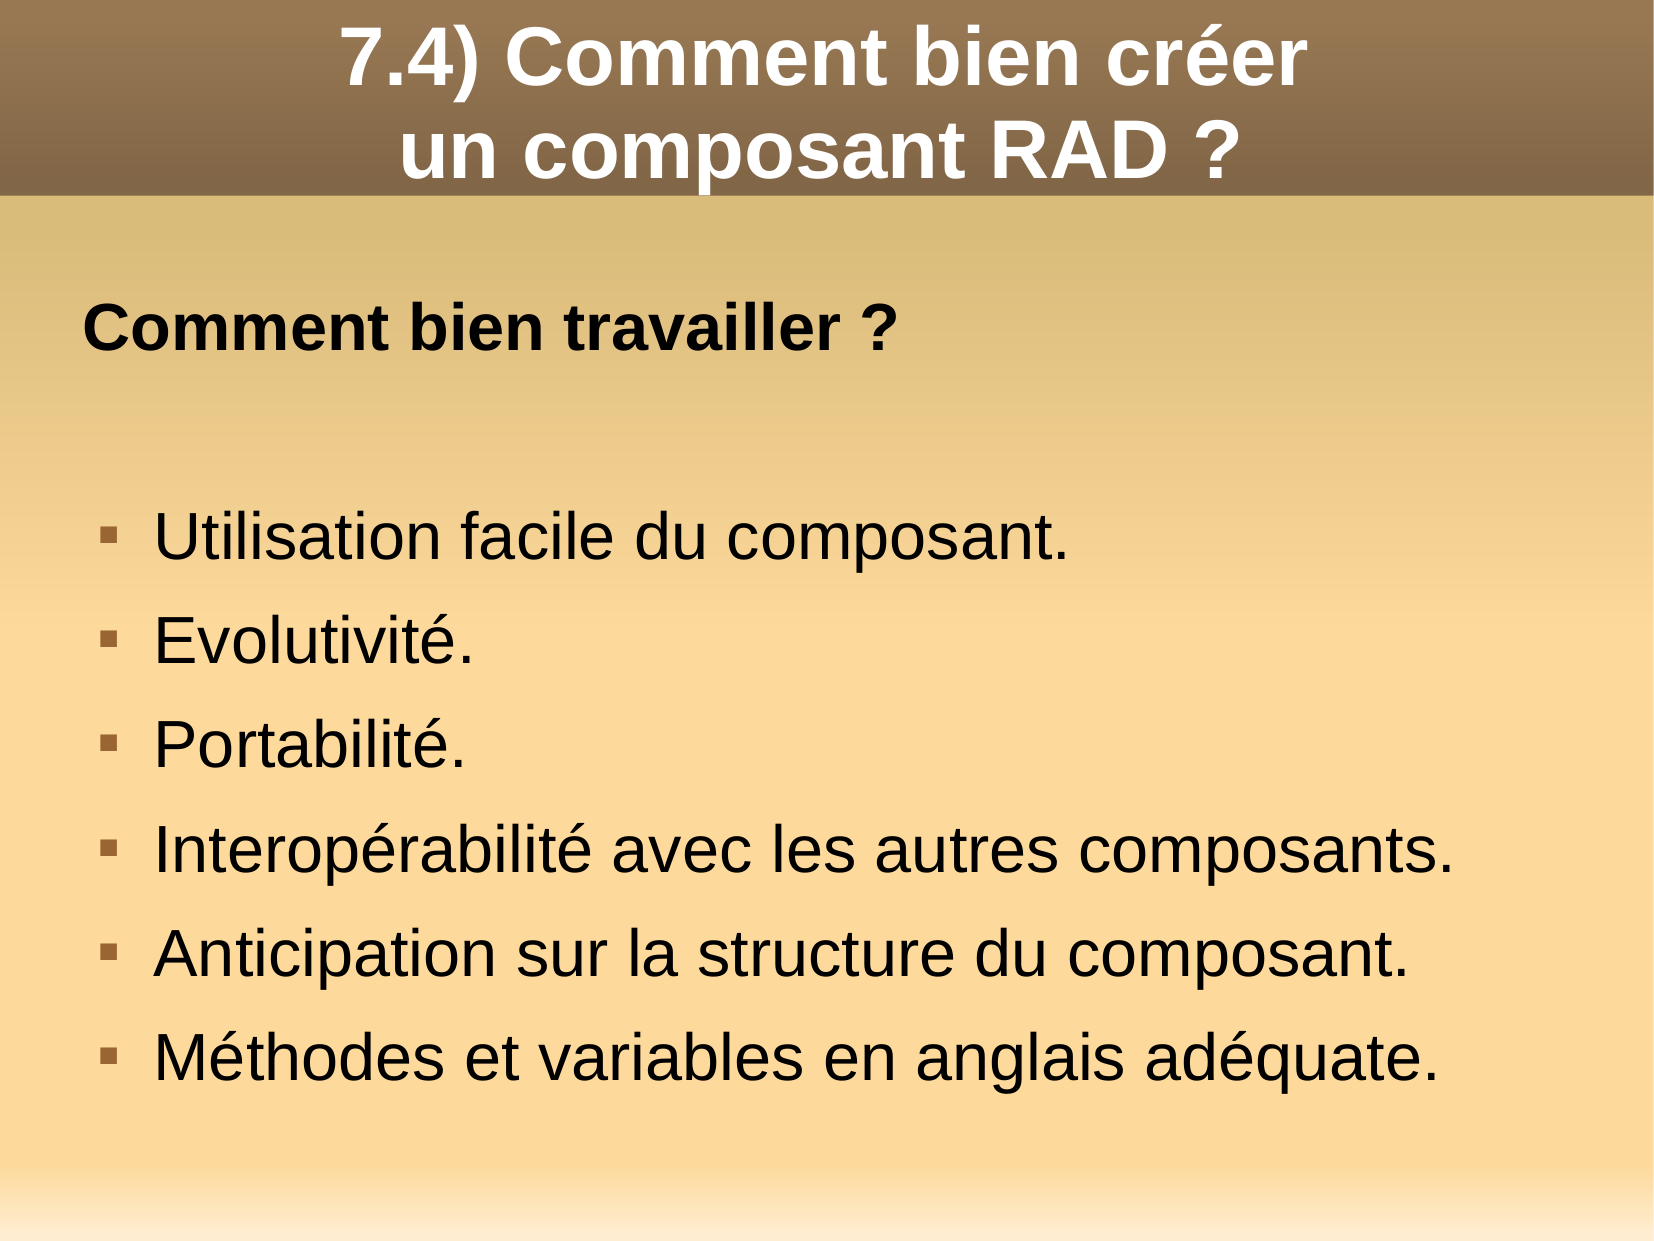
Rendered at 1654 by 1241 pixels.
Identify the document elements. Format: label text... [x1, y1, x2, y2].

list Comment bien travailler ? Utilisation facile du composant. Evolutivité. Portabilité. Interopérabilité avec les autres composants. Anticipation sur la structure du composant. Méthodes et variables en anglais adéquate. [82, 290, 1571, 1096]
picture [0, 0, 1654, 1241]
title 7.4) Comment bien créer un composant RAD ? [76, 7, 1565, 200]
